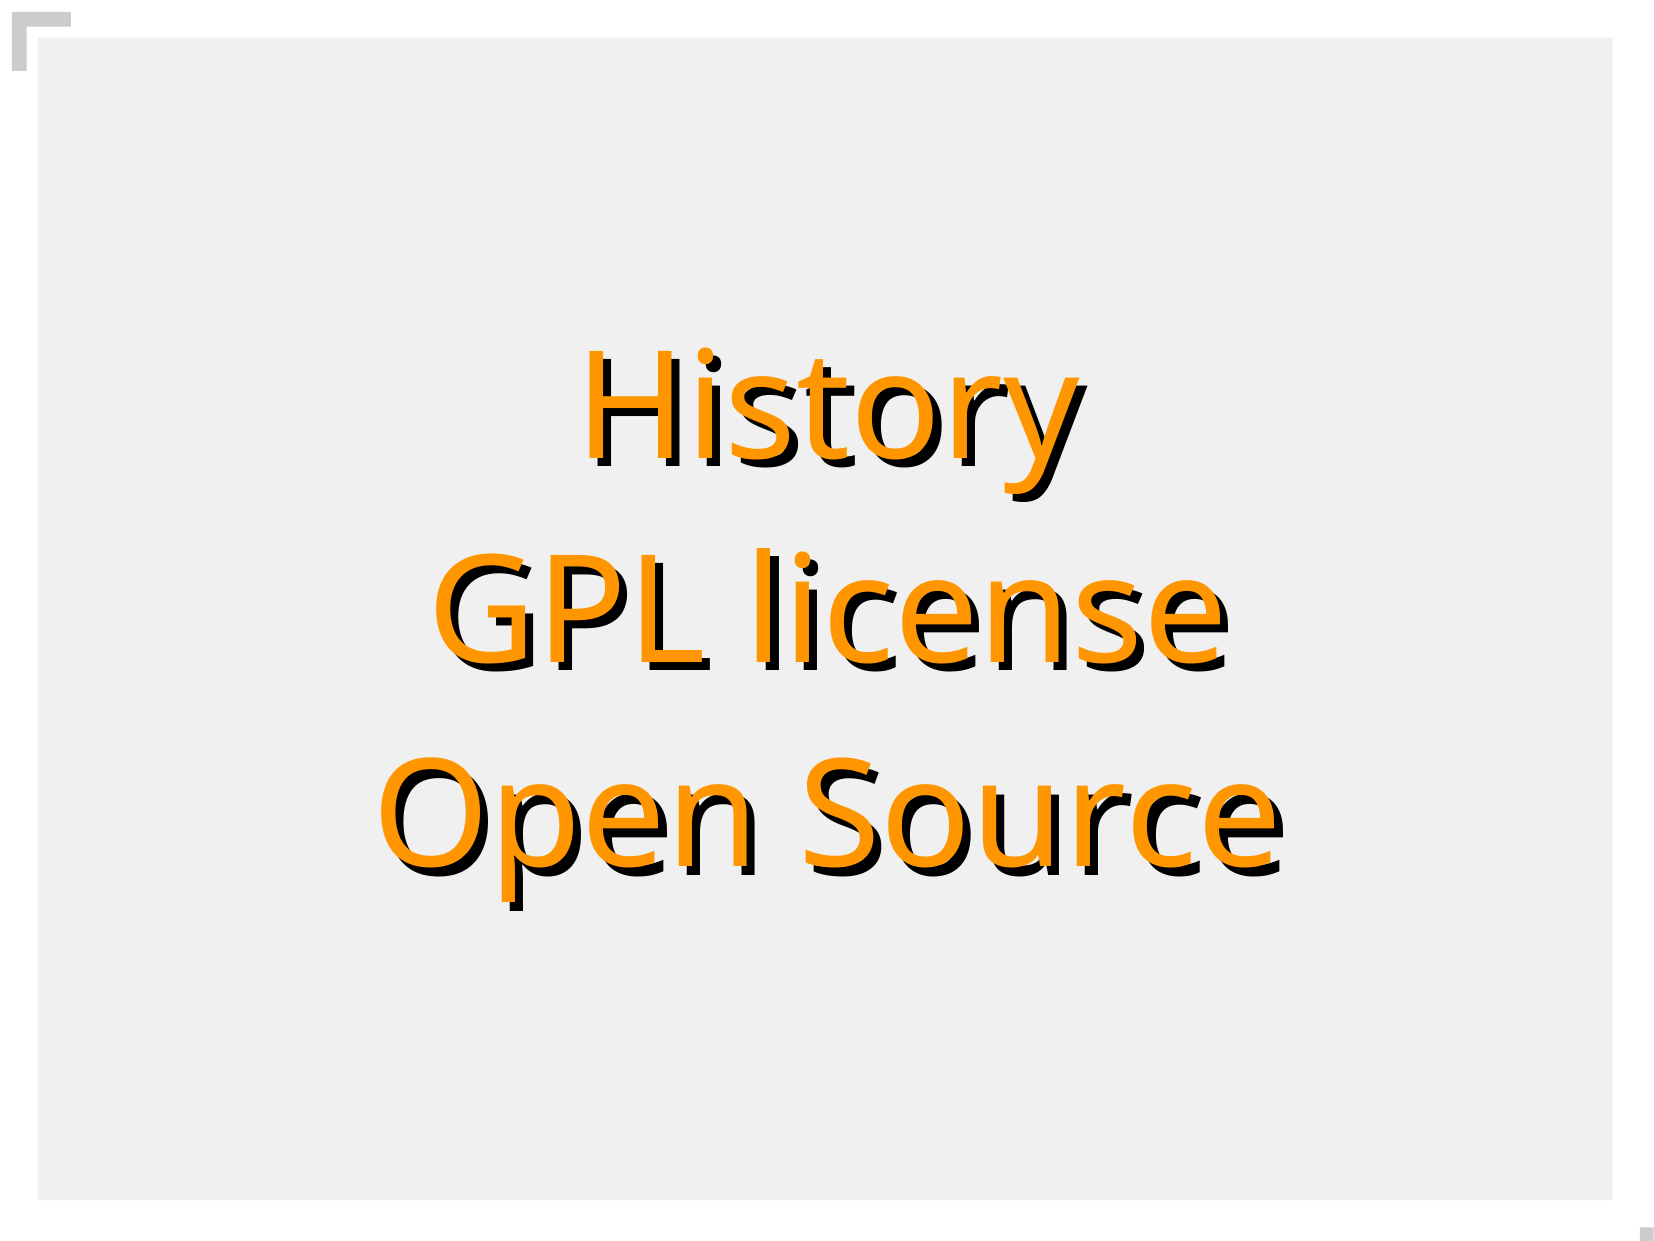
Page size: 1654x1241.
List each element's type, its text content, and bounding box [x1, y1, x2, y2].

title History GPL license Open Source [121, 46, 1534, 1163]
